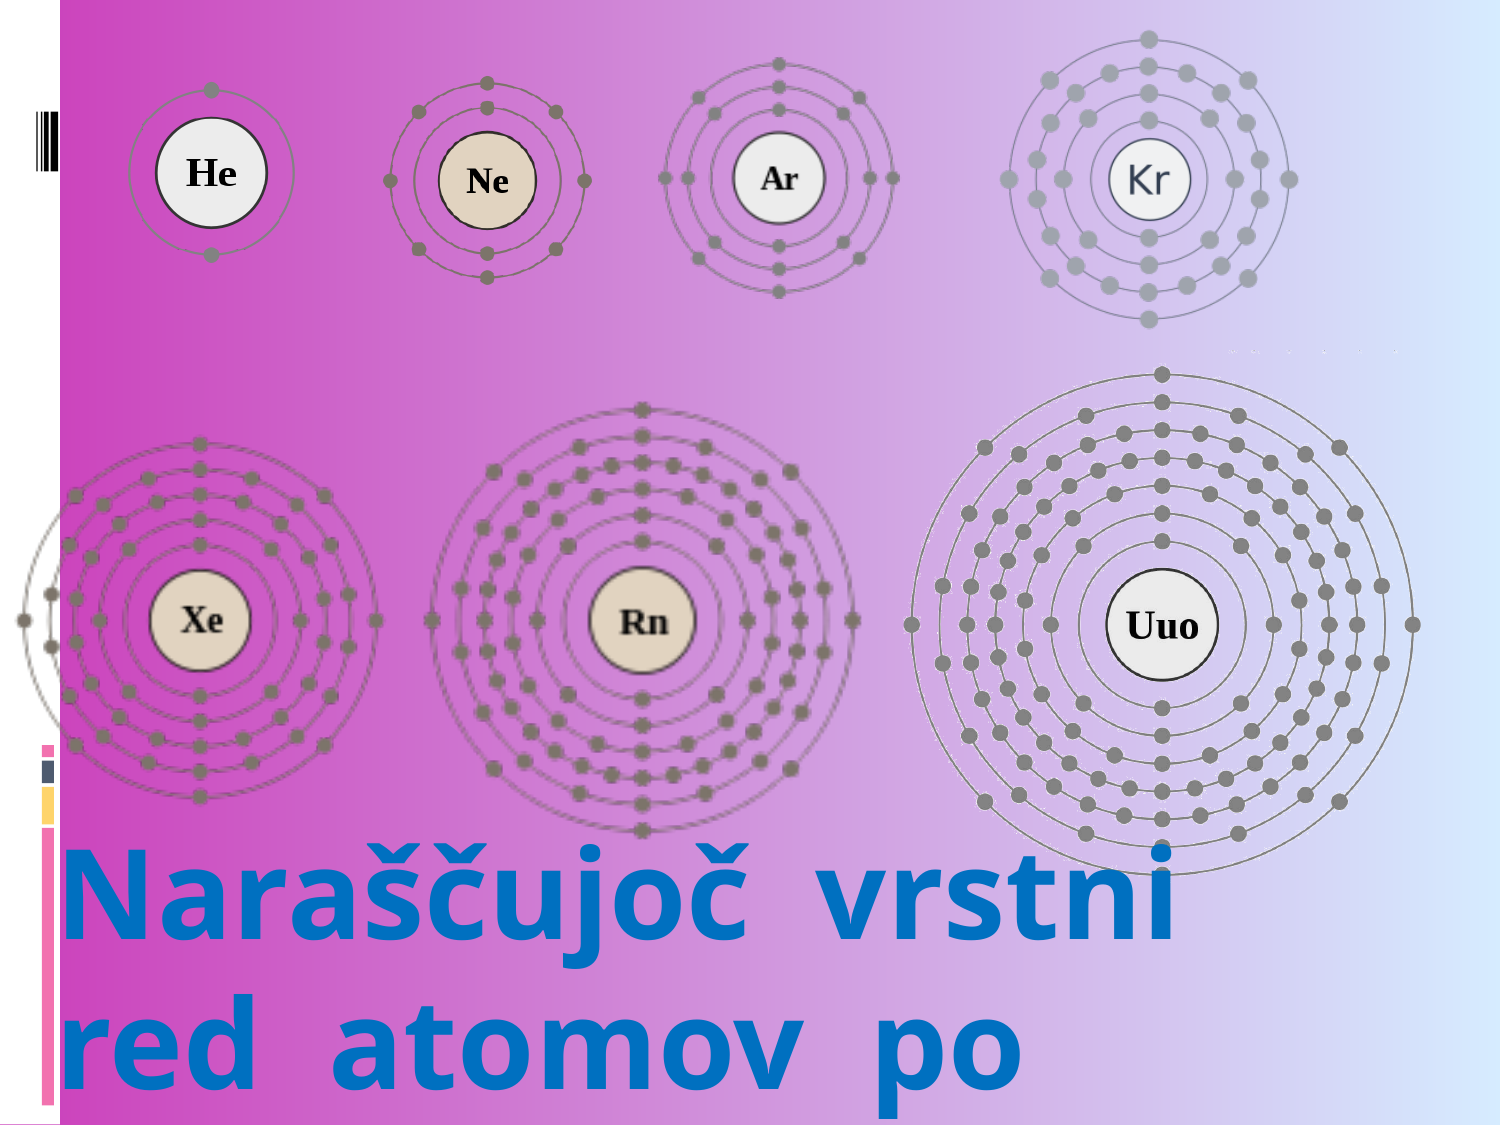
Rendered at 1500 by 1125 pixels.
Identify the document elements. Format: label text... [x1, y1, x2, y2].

picture [0, 420, 402, 823]
text_box Naraščujoč vrstni red atomov po velikosti [41, 806, 1500, 1125]
picture [360, 66, 597, 290]
picture [903, 0, 1421, 806]
picture [112, 66, 313, 275]
picture [643, 42, 916, 315]
picture [407, 385, 880, 806]
